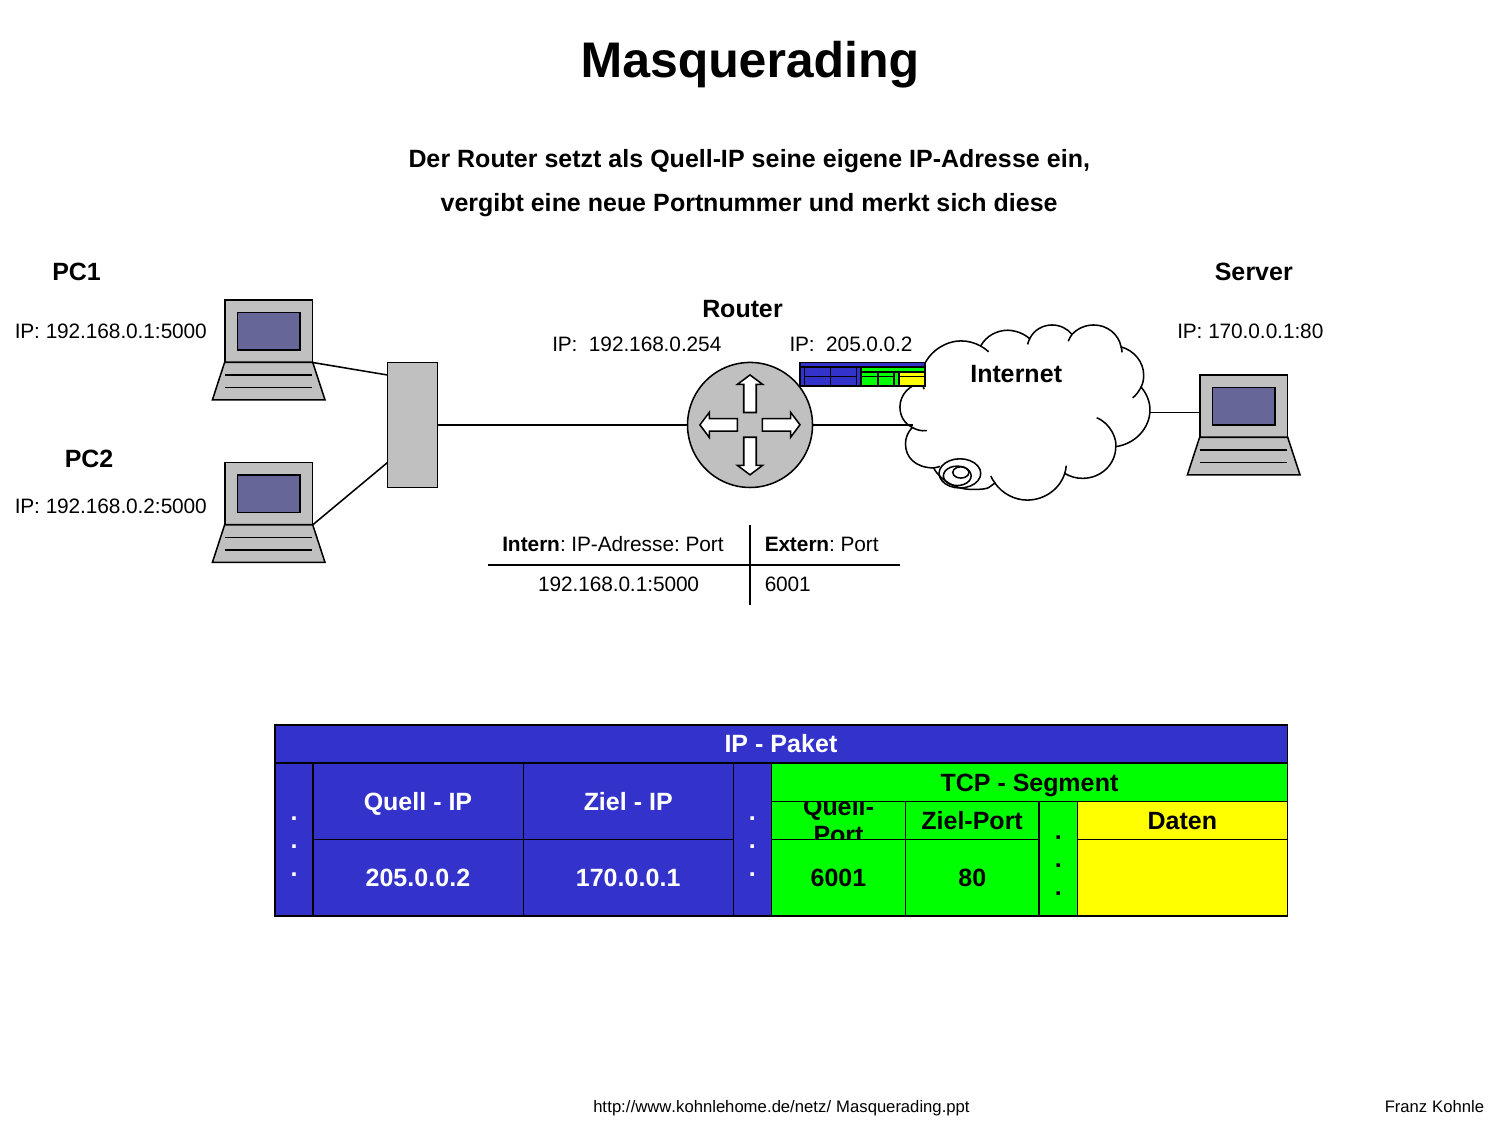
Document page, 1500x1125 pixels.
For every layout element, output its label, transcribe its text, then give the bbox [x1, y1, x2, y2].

text_box Quell - IP [314, 764, 524, 839]
text_box ... [1039, 802, 1078, 917]
text_box Franz Kohnle [1370, 1089, 1500, 1125]
text_box IP: 192.168.0.2:5000 [0, 487, 222, 527]
text_box IP - Paket [274, 725, 1288, 764]
text_box IP: 170.0.0.1:80 [1162, 312, 1339, 352]
text_box ... [275, 763, 314, 916]
text_box Ziel - IP [524, 764, 734, 839]
text_box 170.0.0.1 [523, 839, 734, 916]
text_box [1187, 375, 1300, 475]
text_box 6001 [771, 839, 905, 917]
text_box PC1 [37, 249, 116, 294]
text_box 192.168.0.1:5000 [487, 565, 749, 605]
text_box 80 [905, 839, 1040, 917]
text_box PC2 [50, 437, 129, 481]
text_box Intern: IP-Adresse: Port [487, 524, 750, 564]
text_box ... [734, 764, 771, 916]
text_box Ziel-Port [905, 802, 1039, 839]
text_box IP: 192.168.0.254 [537, 324, 737, 364]
text_box 6001 [751, 565, 901, 605]
text_box Router [687, 287, 798, 331]
text_box Quell-Port [771, 802, 905, 839]
text_box Daten [1078, 802, 1288, 840]
text_box TCP - Segment [771, 763, 1288, 802]
text_box Der Router setzt als Quell-IP seine eigene IP-Adresse ein, vergibt eine neue Portnummer und merkt sich diese [393, 137, 1107, 225]
text_box Masquerading [565, 24, 935, 97]
text_box IP: 205.0.0.2 [774, 324, 928, 364]
text_box Internet [899, 324, 1150, 501]
text_box [212, 299, 325, 400]
text_box Extern: Port [750, 524, 901, 565]
text_box [387, 362, 438, 488]
text_box [687, 362, 925, 488]
text_box IP: 192.168.0.1:5000 [0, 312, 222, 352]
text_box Server [1199, 249, 1308, 294]
text_box http://www.kohnlehome.de/netz/ Masquerading.ppt [578, 1089, 988, 1125]
text_box 205.0.0.2 [313, 839, 523, 916]
text_box [212, 462, 325, 563]
text_box [1078, 840, 1288, 916]
